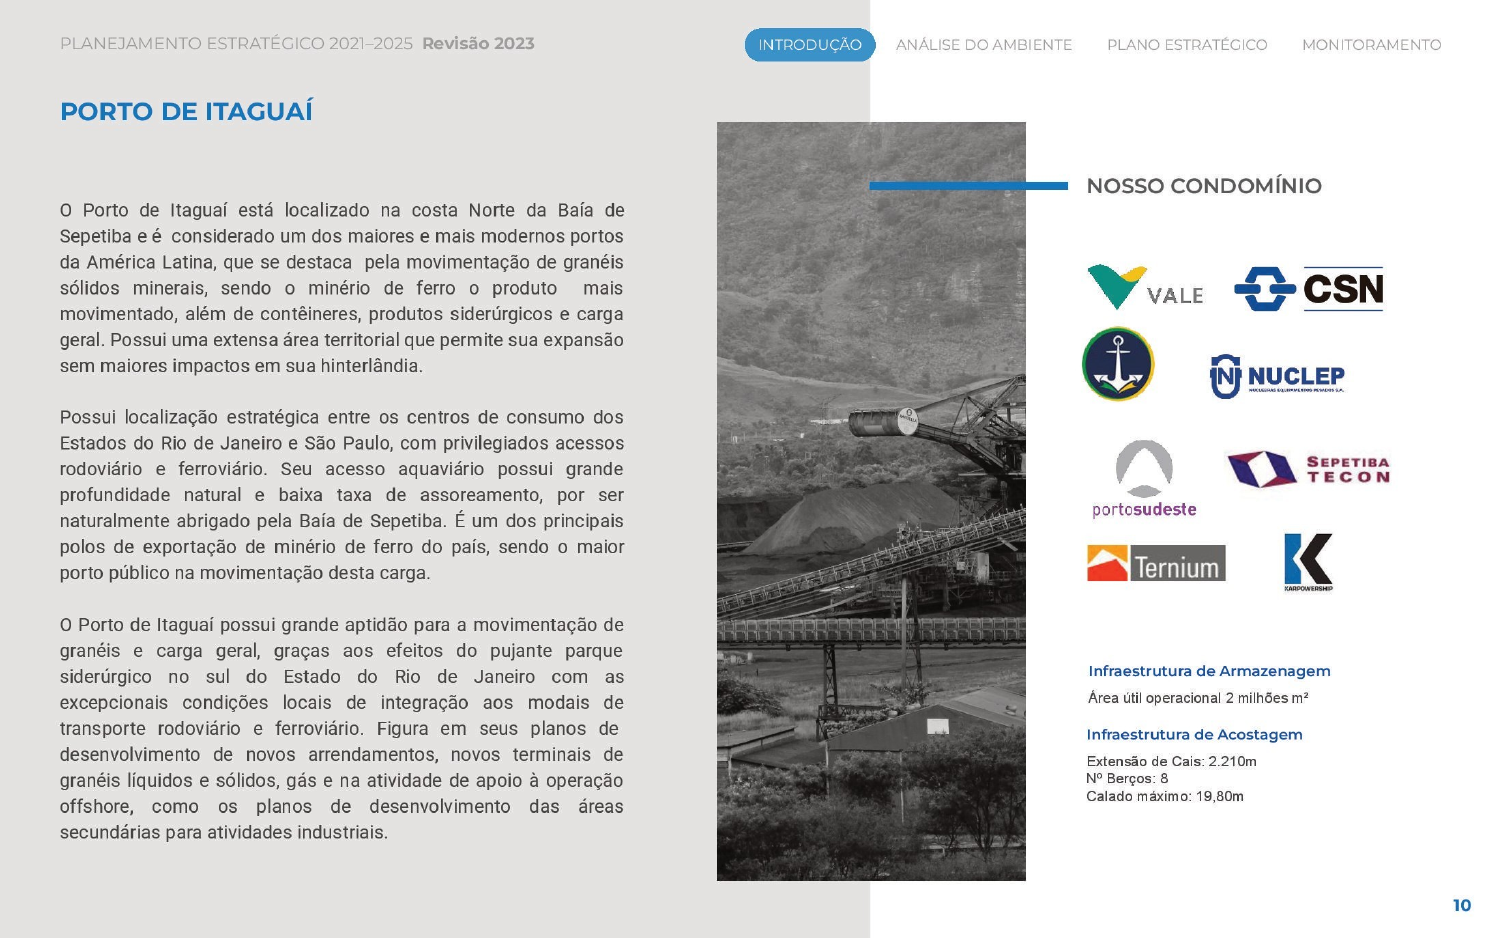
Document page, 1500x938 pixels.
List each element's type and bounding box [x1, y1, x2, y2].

text_box [0, 0, 1500, 938]
